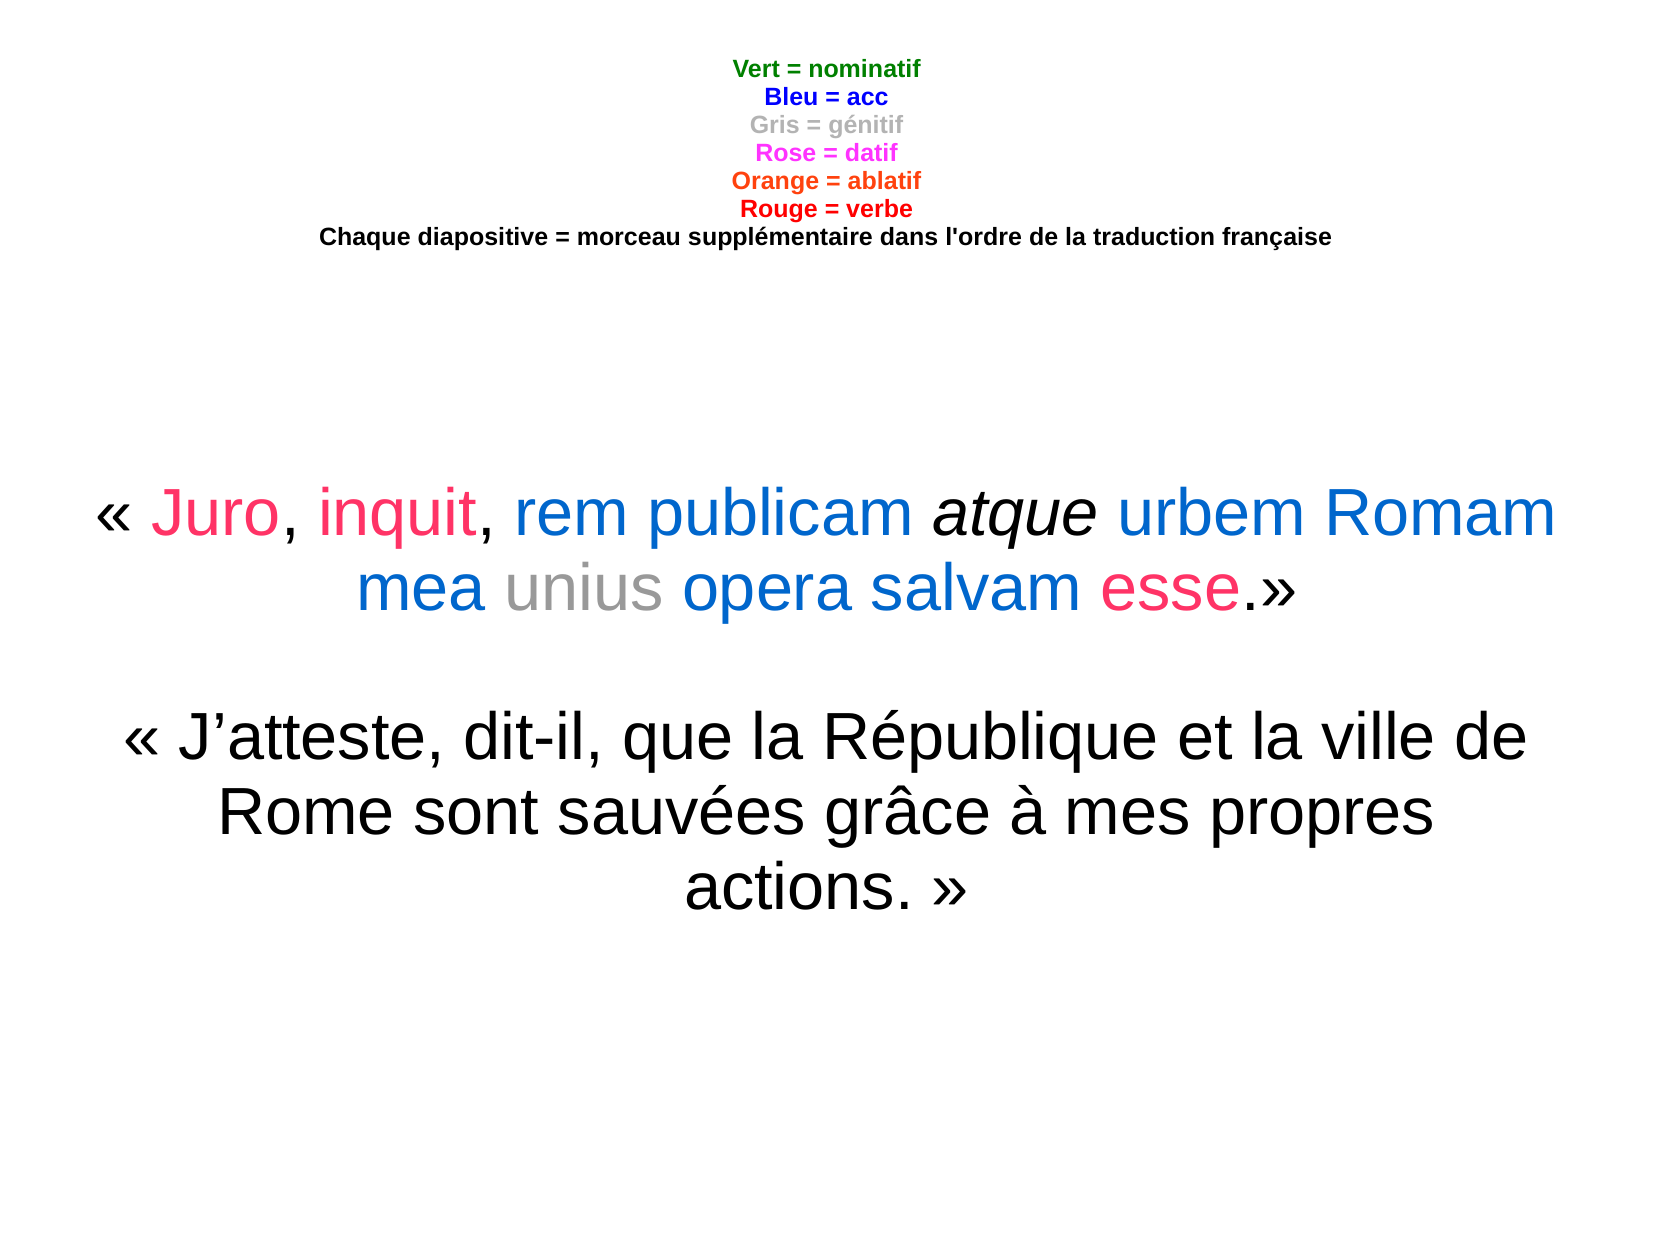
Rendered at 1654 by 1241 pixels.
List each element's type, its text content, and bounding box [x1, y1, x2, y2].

subtitle « Juro, inquit, rem publicam atque urbem Romam mea unius opera salvam esse.» « J’atteste, dit-il, que la République et la ville de Rome sont sauvées grâce à mes propres actions. » [82, 290, 1571, 1109]
title Vert = nominatif Bleu = acc Gris = génitif Rose = datif Orange = ablatif Rouge = verbe Chaque diapositive = morceau supplémentaire dans l'ordre de la traduction française [82, 49, 1571, 257]
